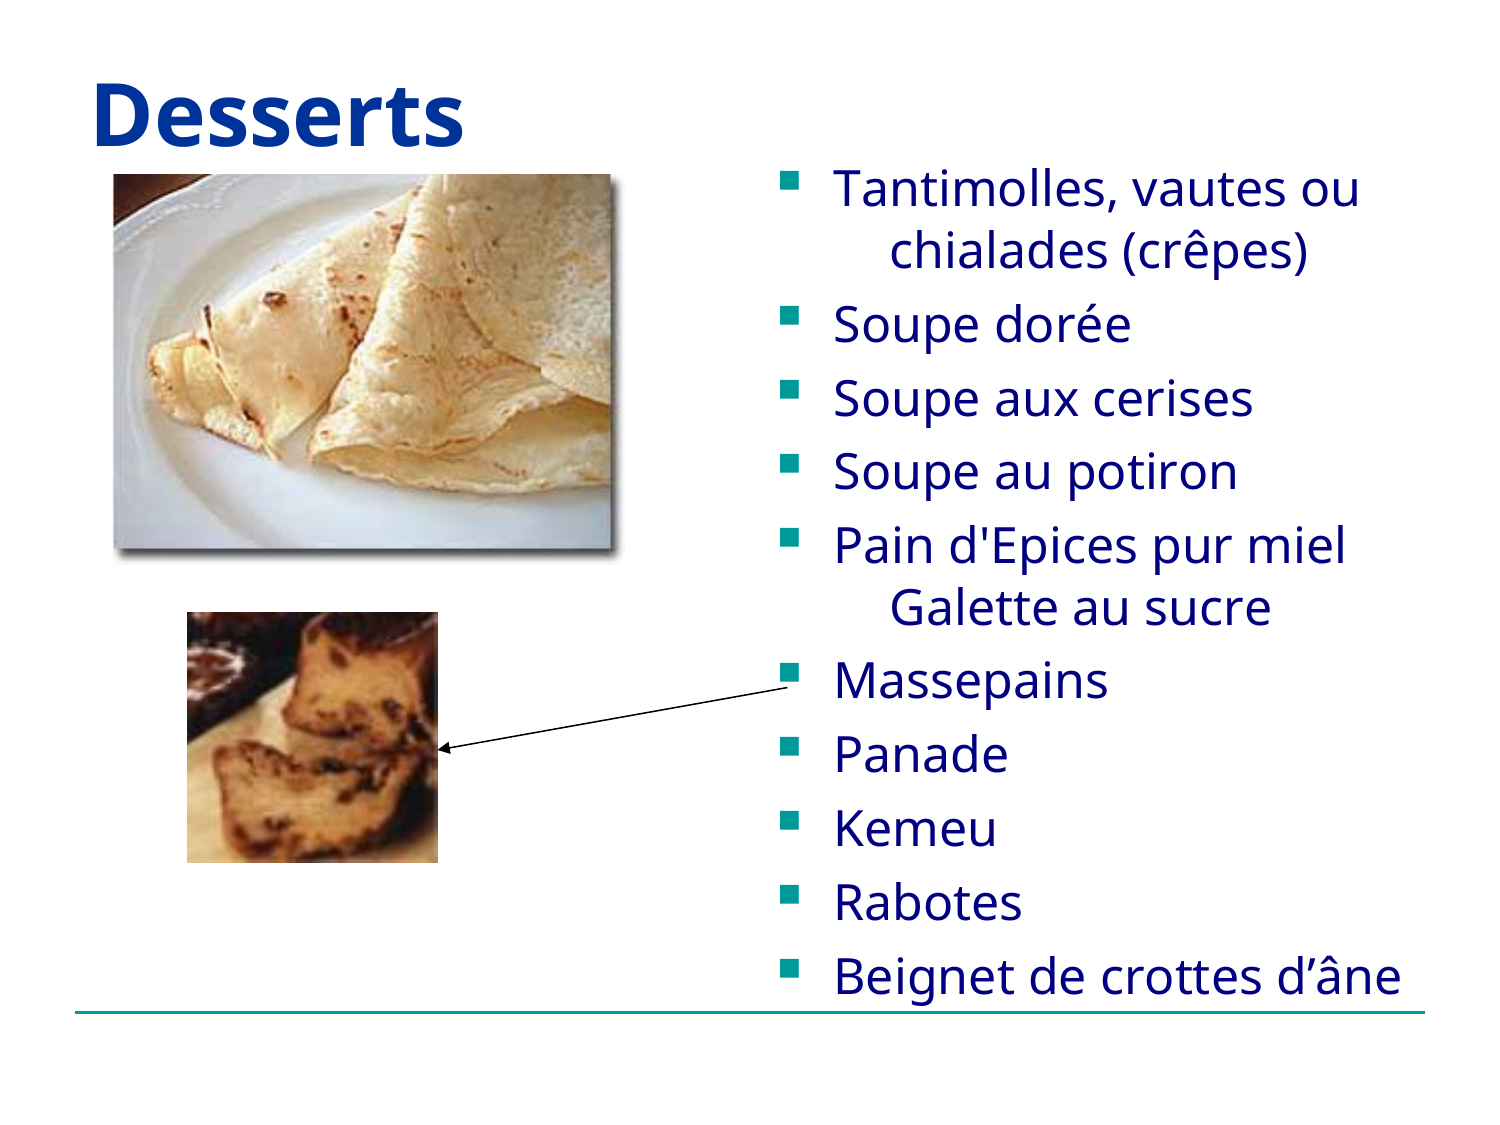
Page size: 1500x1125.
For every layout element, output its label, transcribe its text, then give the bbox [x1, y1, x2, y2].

picture [112, 174, 625, 565]
list Tantimolles, vautes ou chialades (crêpes) Soupe dorée Soupe aux cerises Soupe au potiron Pain d'Epices pur miel Galette au sucre Massepains Panade Kemeu Rabotes Beignet de crottes d’âne [762, 149, 1426, 1006]
title Desserts [75, 45, 1426, 233]
picture [187, 612, 438, 863]
